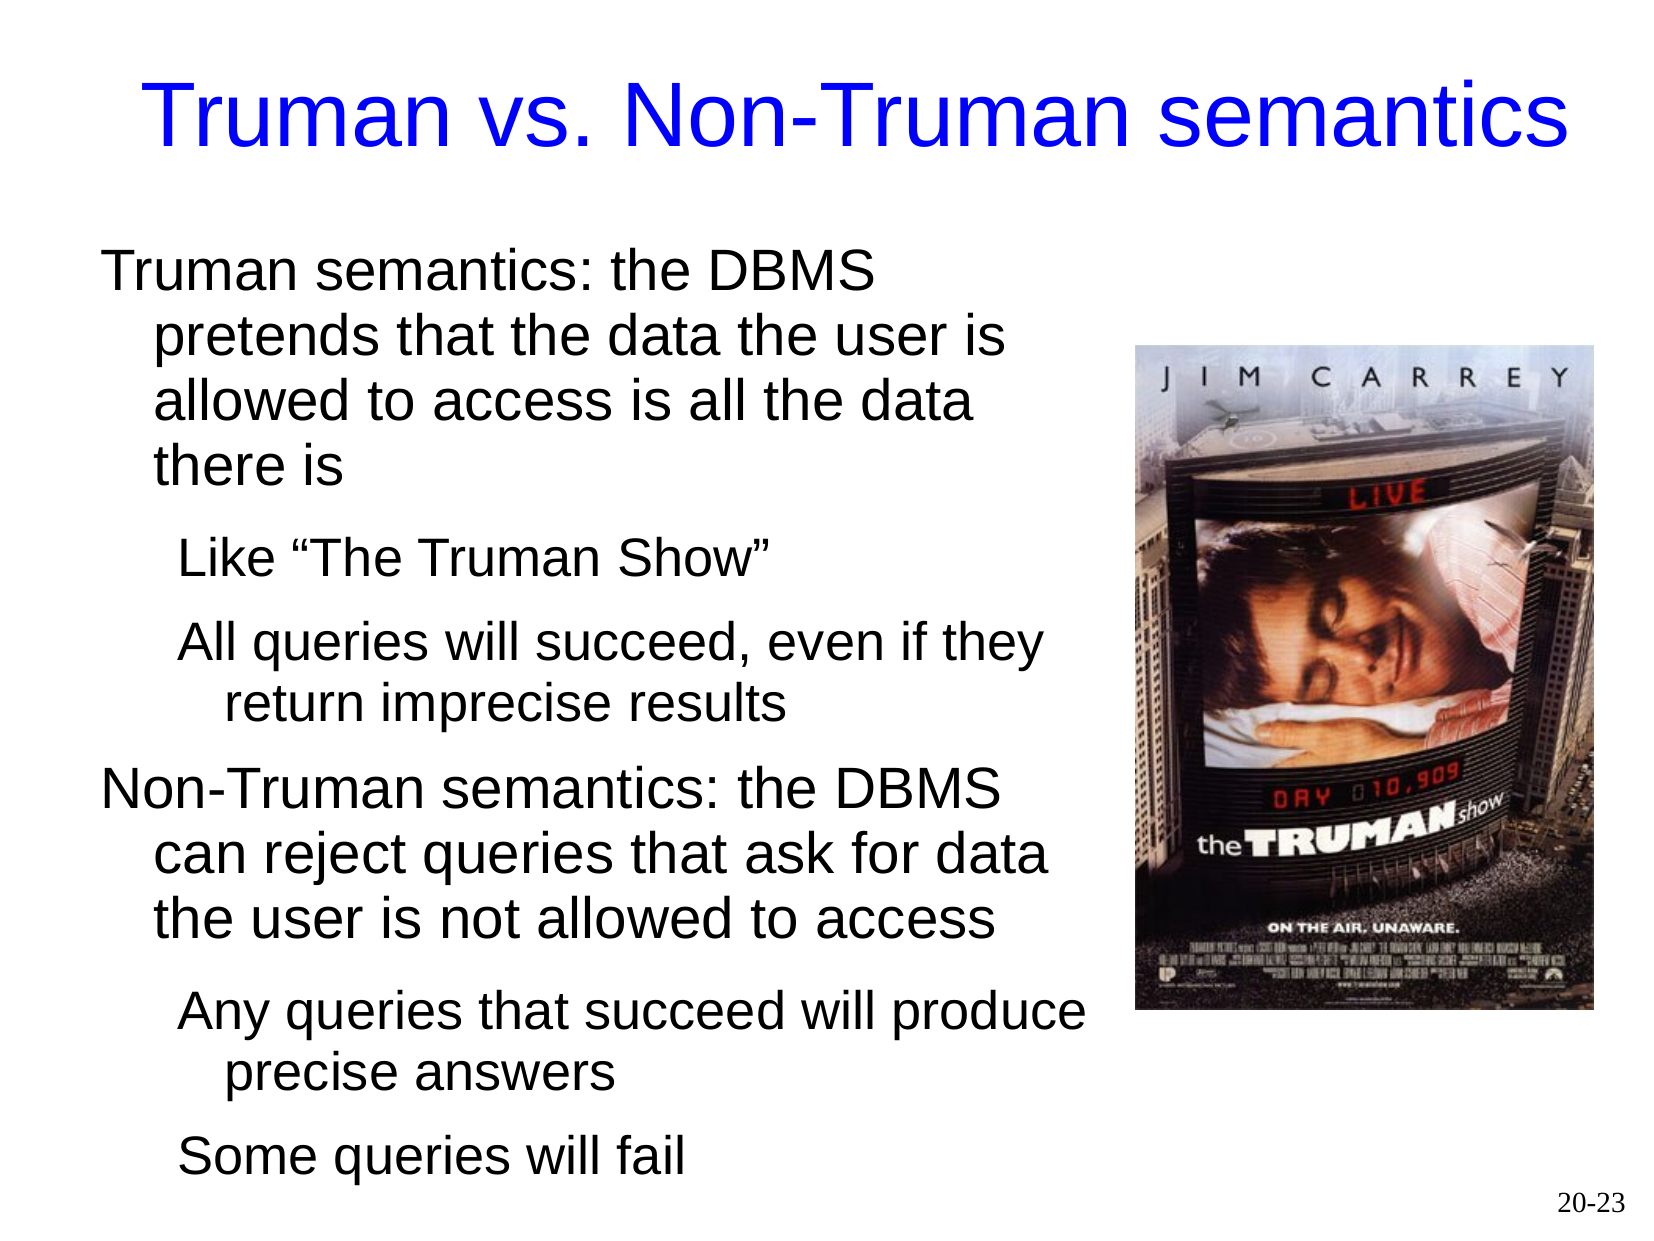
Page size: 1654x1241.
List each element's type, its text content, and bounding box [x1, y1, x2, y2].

title Truman vs. Non-Truman semantics [84, 18, 1573, 211]
list Truman semantics: the DBMS pretends that the data the user is allowed to access is all the data there is Like “The Truman Show” All queries will succeed, even if they return imprecise results Non-Truman semantics: the DBMS can reject queries that ask for data the user is not allowed to access Any queries that succeed will produce precise answers Some queries will fail [82, 237, 1101, 1187]
picture [1135, 345, 1594, 1010]
